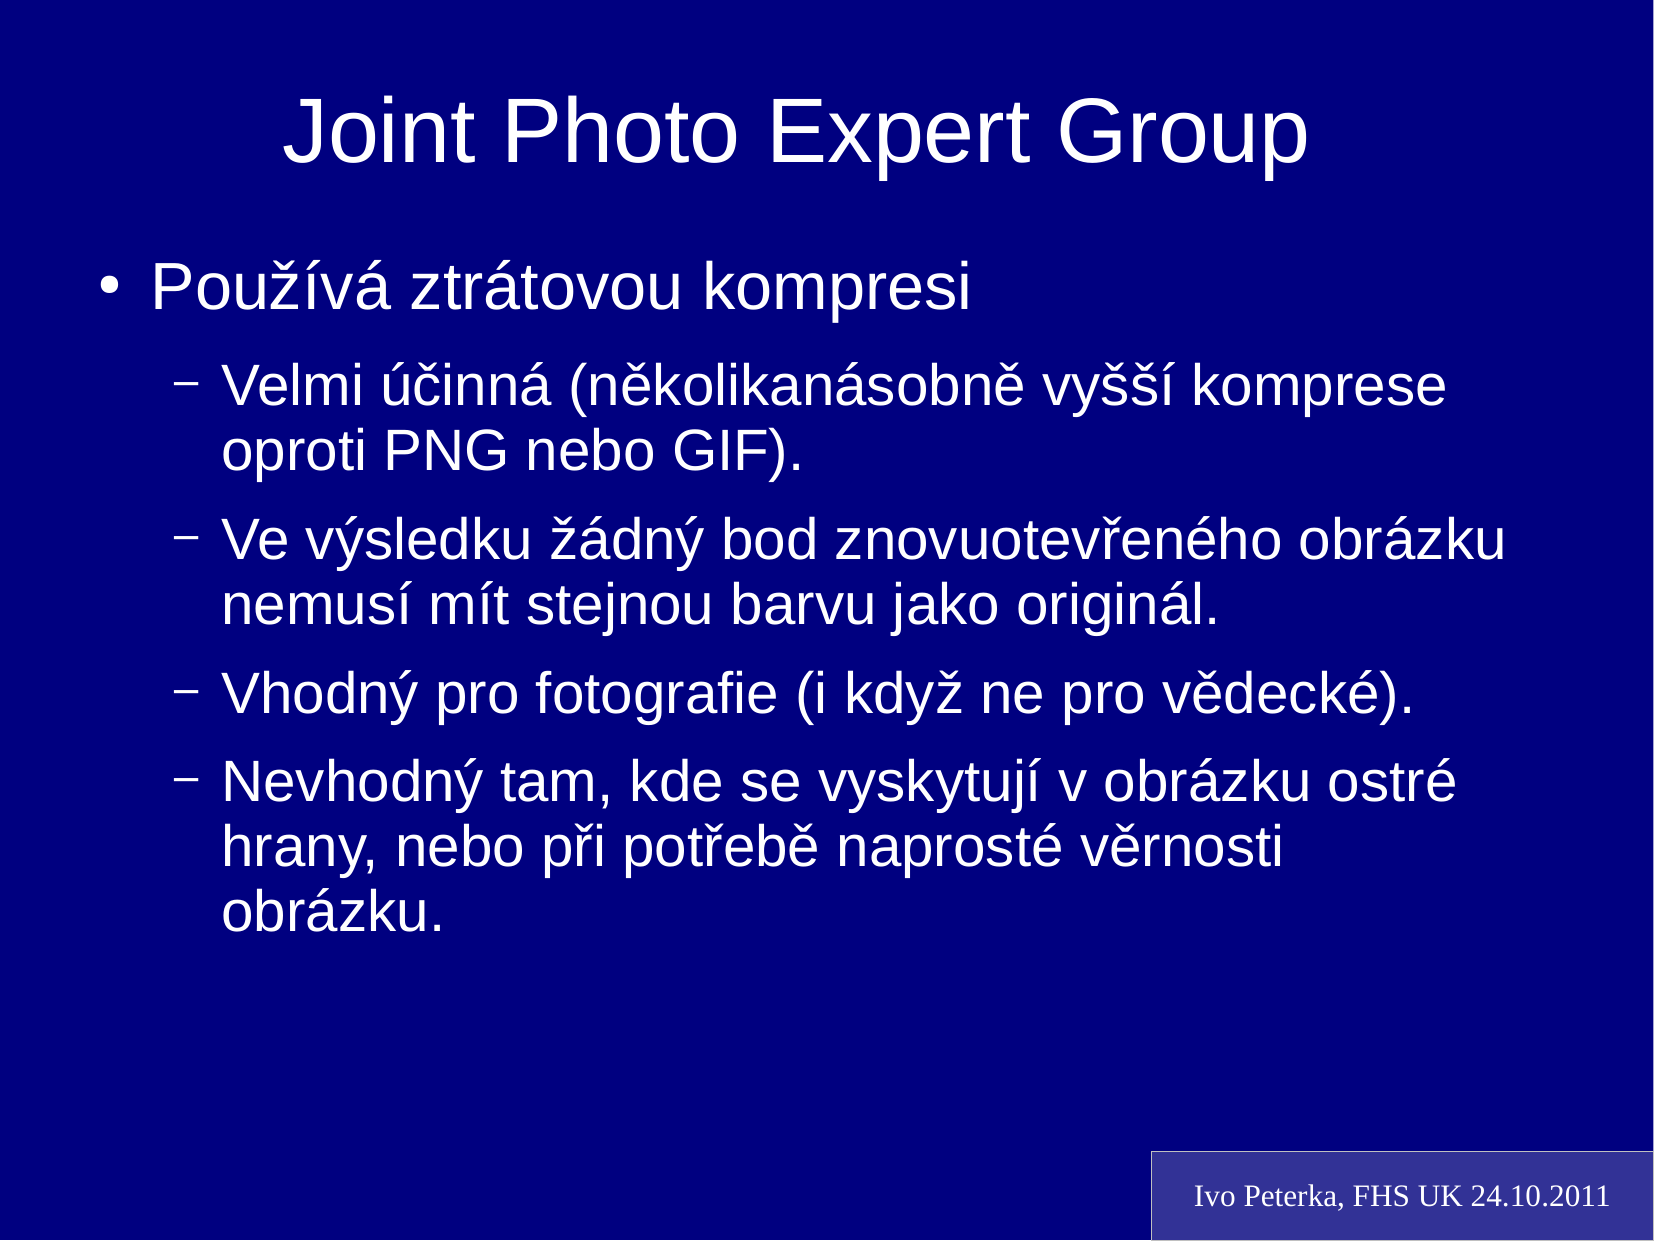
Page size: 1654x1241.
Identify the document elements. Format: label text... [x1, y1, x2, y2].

title Joint Photo Expert Group [79, 42, 1515, 220]
list Používá ztrátovou kompresi Velmi účinná (několikanásobně vyšší komprese oproti PNG nebo GIF). Ve výsledku žádný bod znovuotevřeného obrázku nemusí mít stejnou barvu jako originál. Vhodný pro fotografie (i když ne pro vědecké). Nevhodný tam, kde se vyskytují v obrázku ostré hrany, nebo při potřebě naprosté věrnosti obrázku. [79, 248, 1515, 943]
